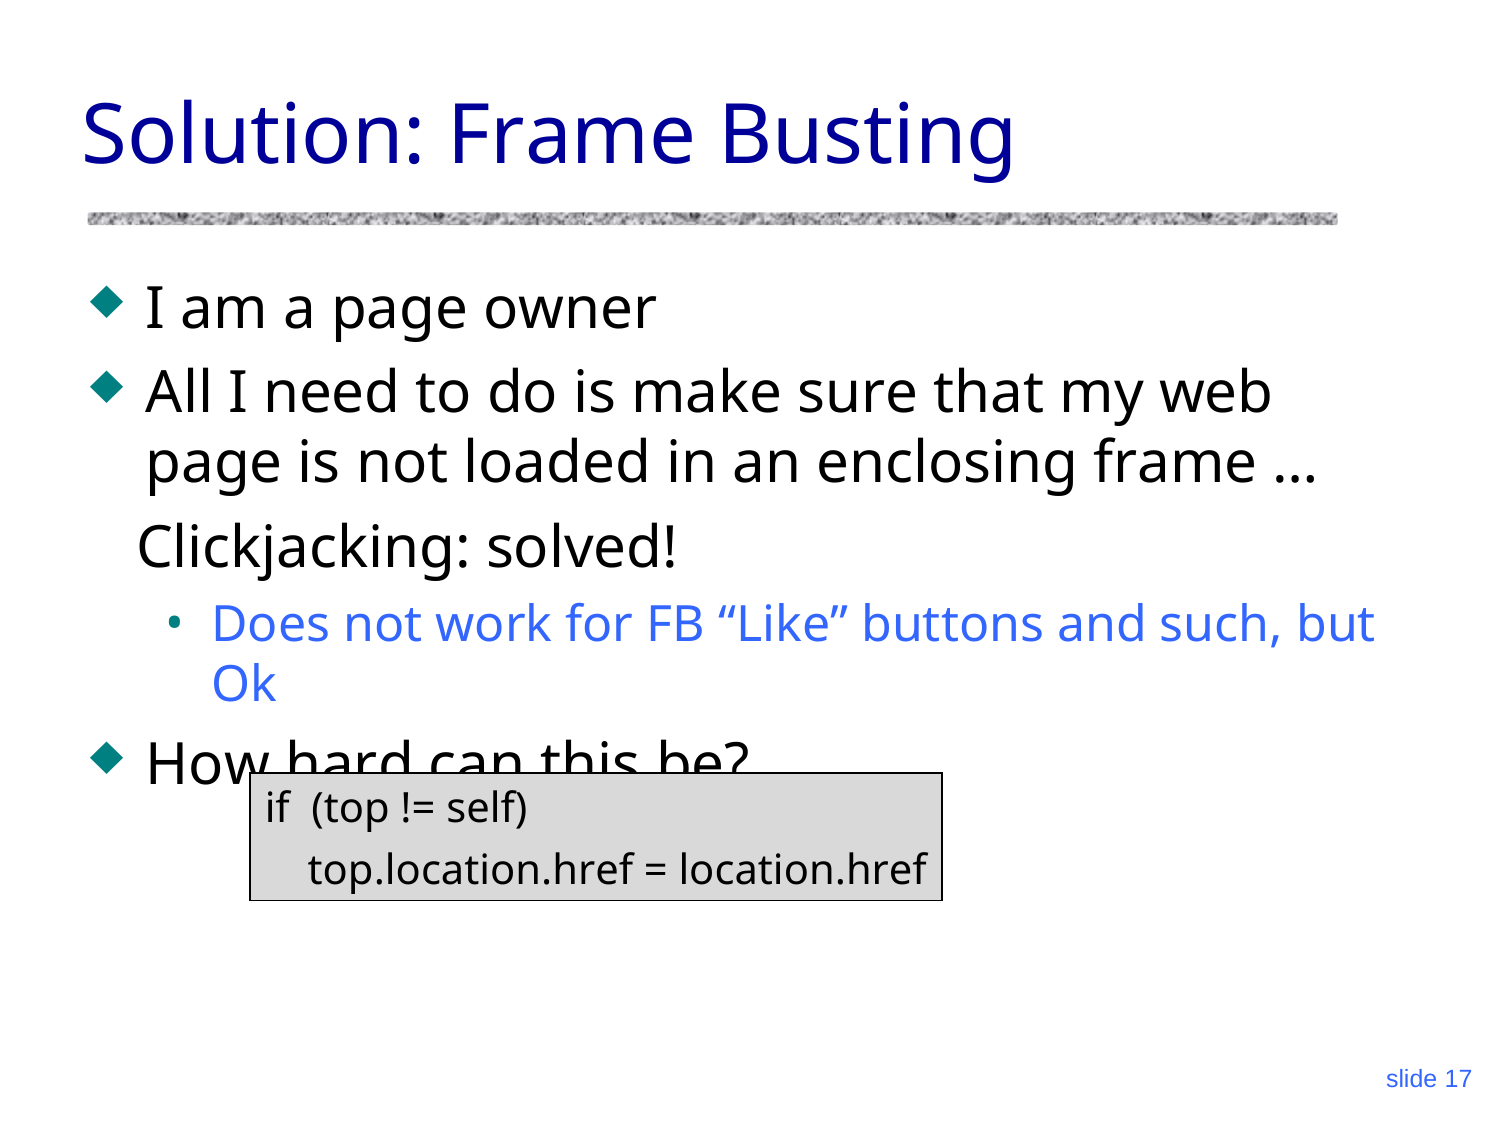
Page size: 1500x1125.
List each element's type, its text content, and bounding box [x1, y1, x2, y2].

text_box slide <number> [1174, 1025, 1488, 1101]
picture [87, 212, 1338, 226]
text_box if (top != self) top.location.href = location.href [249, 772, 942, 901]
text_box Solution: Frame Busting [66, 37, 1342, 188]
text_box I am a page owner All I need to do is make sure that my web page is not loaded in an enclosing frame … Clickjacking: solved! Does not work for FB “Like” buttons and such, but Ok How hard can this be? [74, 262, 1417, 1026]
